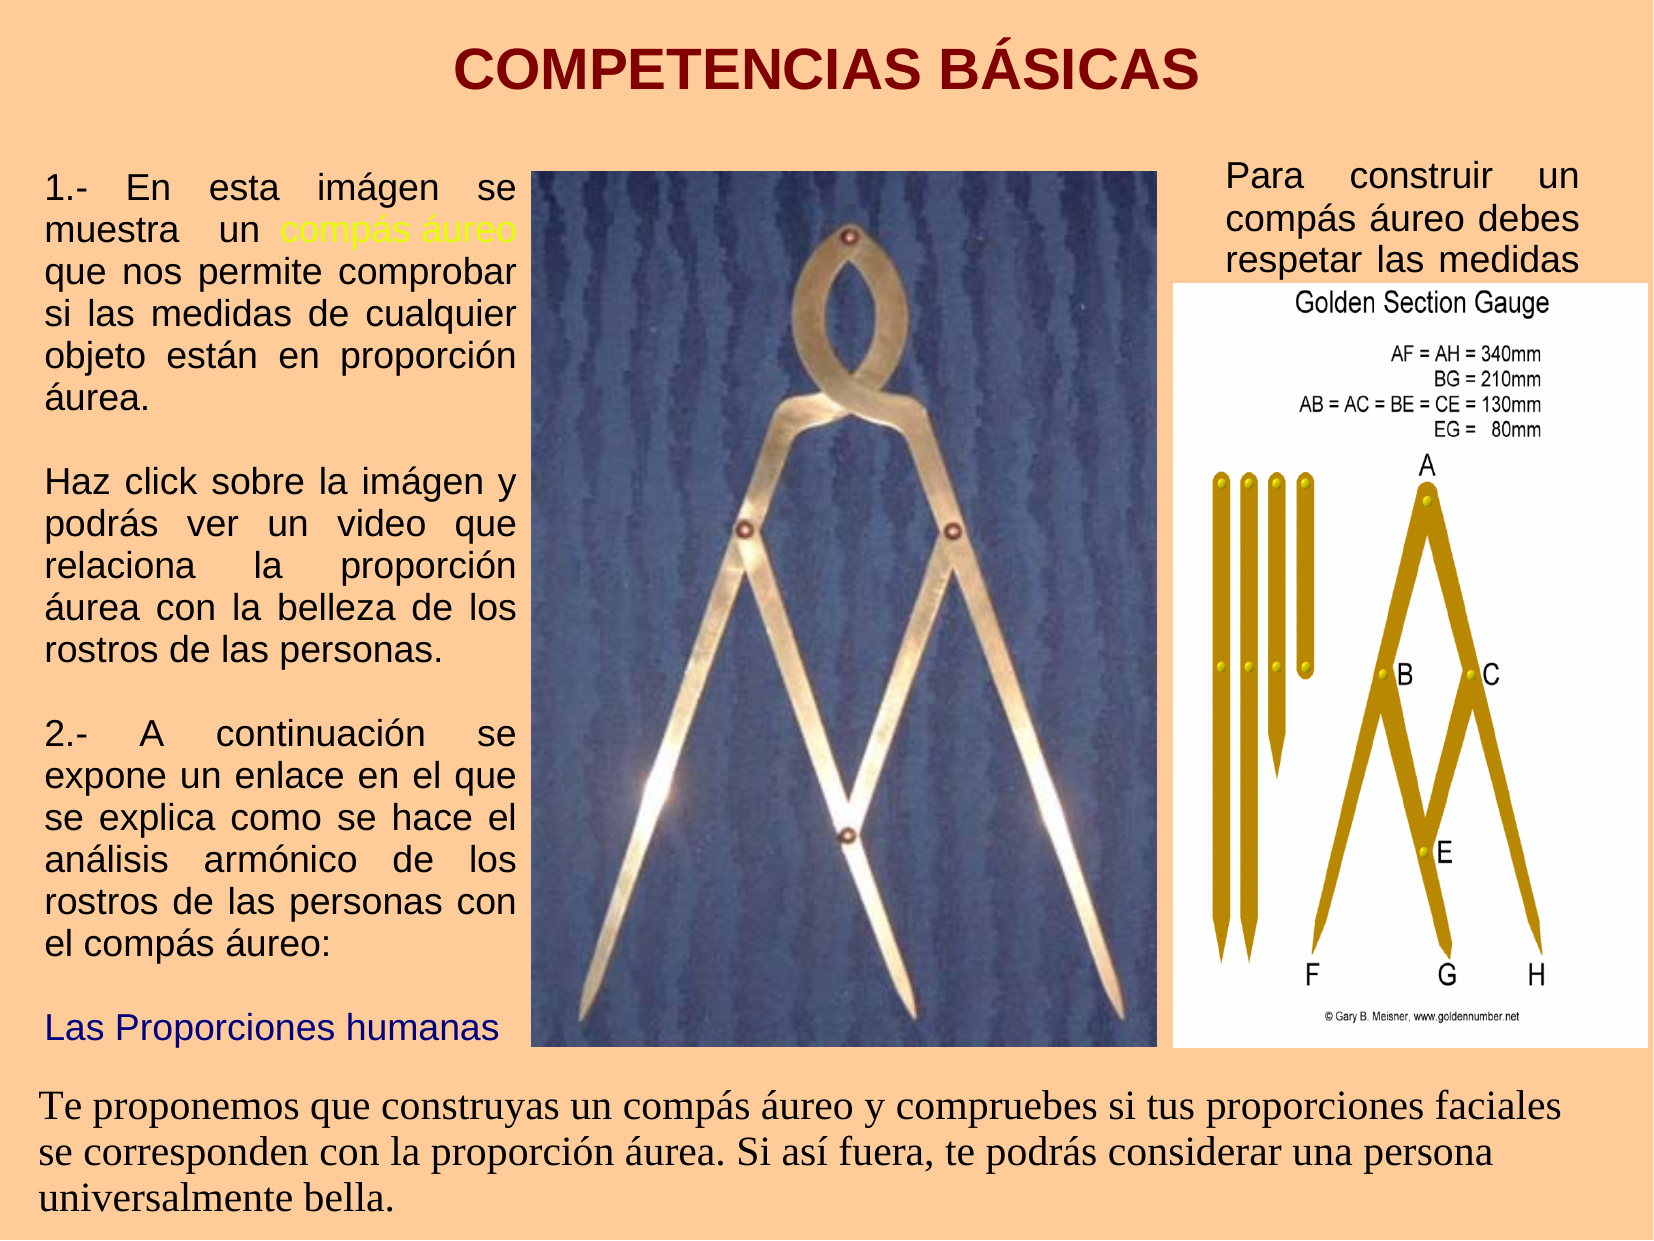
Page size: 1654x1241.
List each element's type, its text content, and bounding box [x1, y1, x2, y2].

picture [532, 171, 1157, 1047]
text_box COMPETENCIAS BÁSICAS [428, 29, 1226, 111]
text_box Te proponemos que construyas un compás áureo y compruebes si tus proporciones faciales se corresponden con la proporción áurea. Si así fuera, te podrás considerar una persona universalmente bella. [23, 1074, 1595, 1231]
text_box 1.- En esta imágen se muestra un compás áureo que nos permite comprobar si las medidas de cualquier objeto están en proporción áurea. Haz click sobre la imágen y podrás ver un video que relaciona la proporción áurea con la belleza de los rostros de las personas. 2.- A continuación se expone un enlace en el que se explica como se hace el análisis armónico de los rostros de las personas con el compás áureo: Las Proporciones humanas [29, 159, 532, 1058]
text_box Para construir un compás áureo debes respetar las medidas [1210, 147, 1595, 283]
picture [1173, 283, 1648, 1048]
